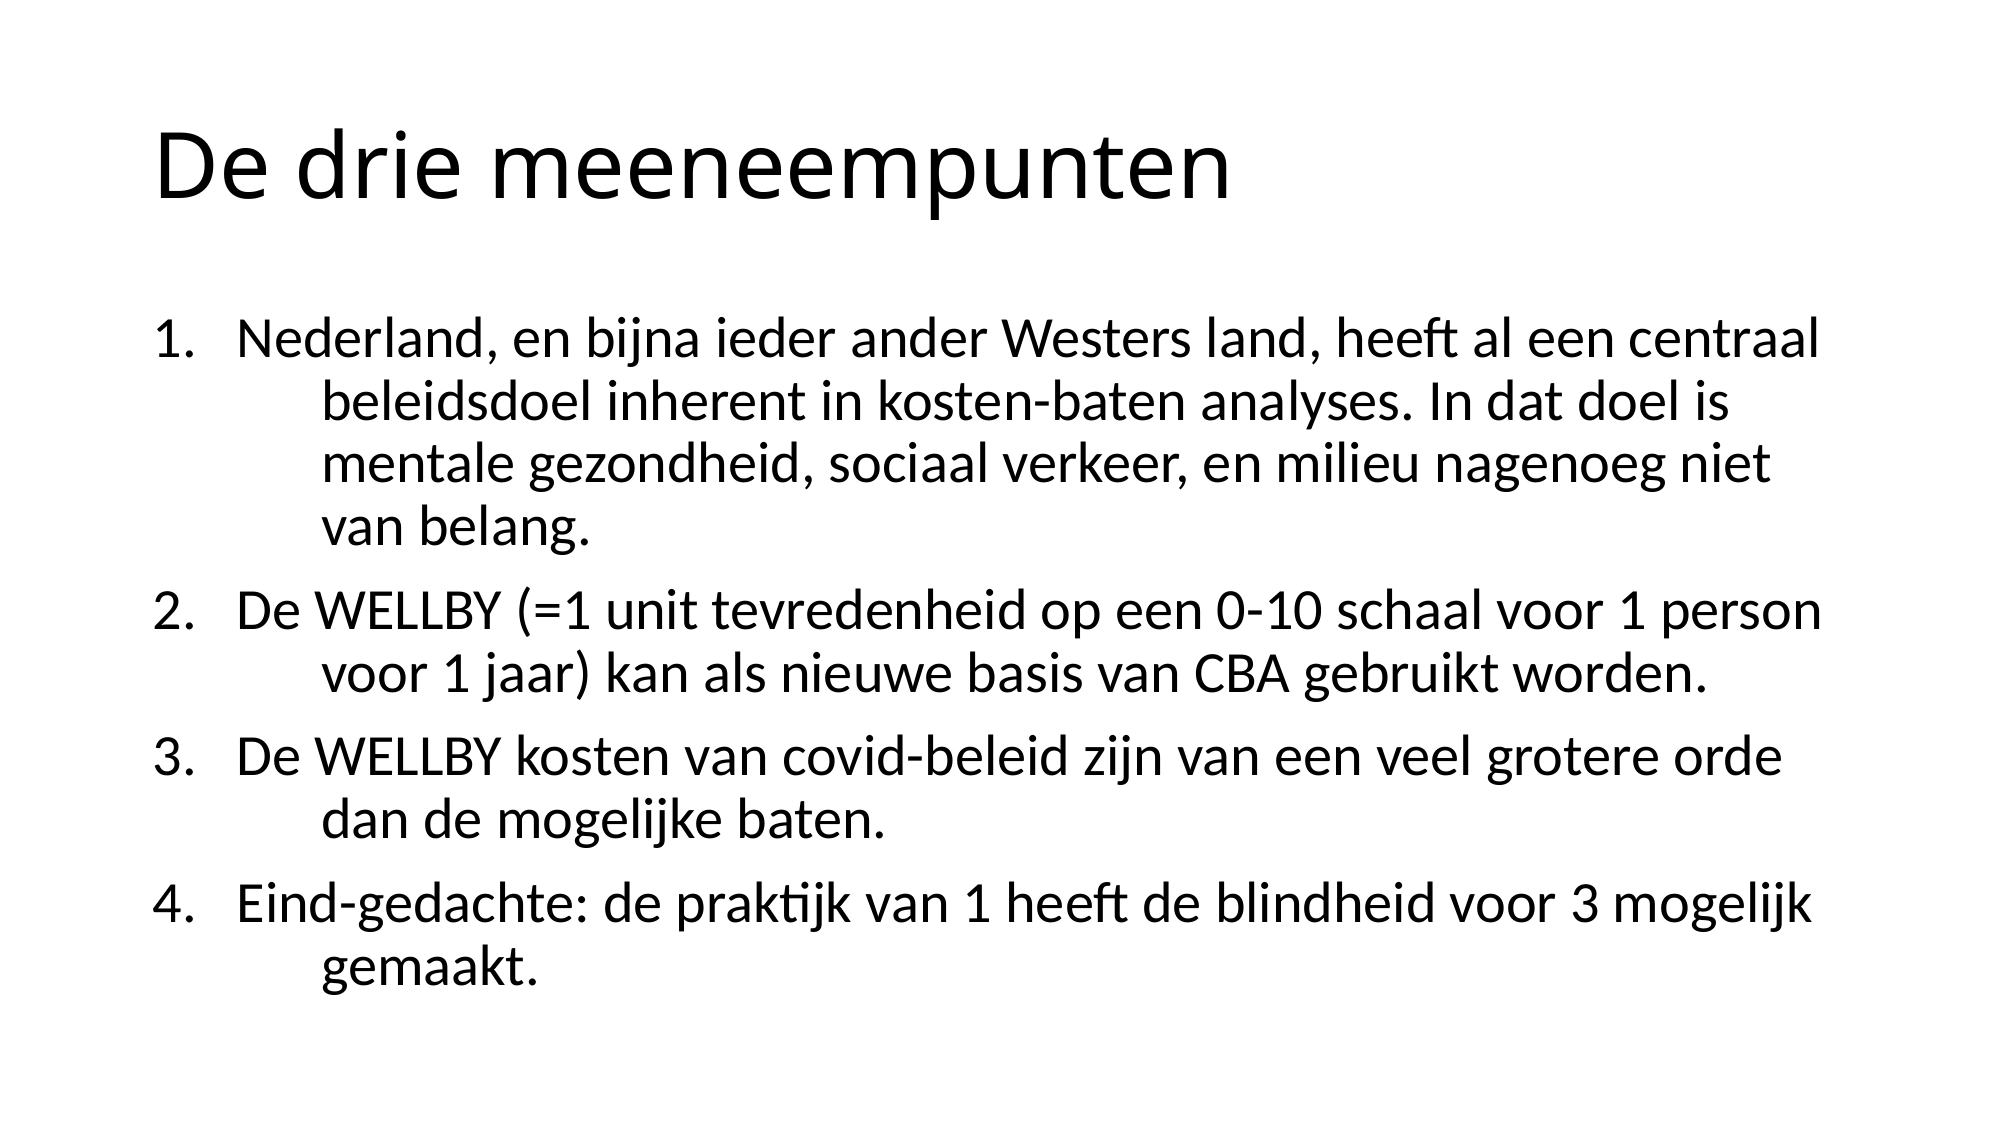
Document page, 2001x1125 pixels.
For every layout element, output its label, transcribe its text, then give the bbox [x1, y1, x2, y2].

title De drie meeneempunten [137, 59, 1863, 278]
list Nederland, en bijna ieder ander Westers land, heeft al een centraal beleidsdoel inherent in kosten-baten analyses. In dat doel is mentale gezondheid, sociaal verkeer, en milieu nagenoeg niet van belang. De WELLBY (=1 unit tevredenheid op een 0-10 schaal voor 1 person voor 1 jaar) kan als nieuwe basis van CBA gebruikt worden. De WELLBY kosten van covid-beleid zijn van een veel grotere orde dan de mogelijke baten. Eind-gedachte: de praktijk van 1 heeft de blindheid voor 3 mogelijk gemaakt. [137, 299, 1863, 1014]
